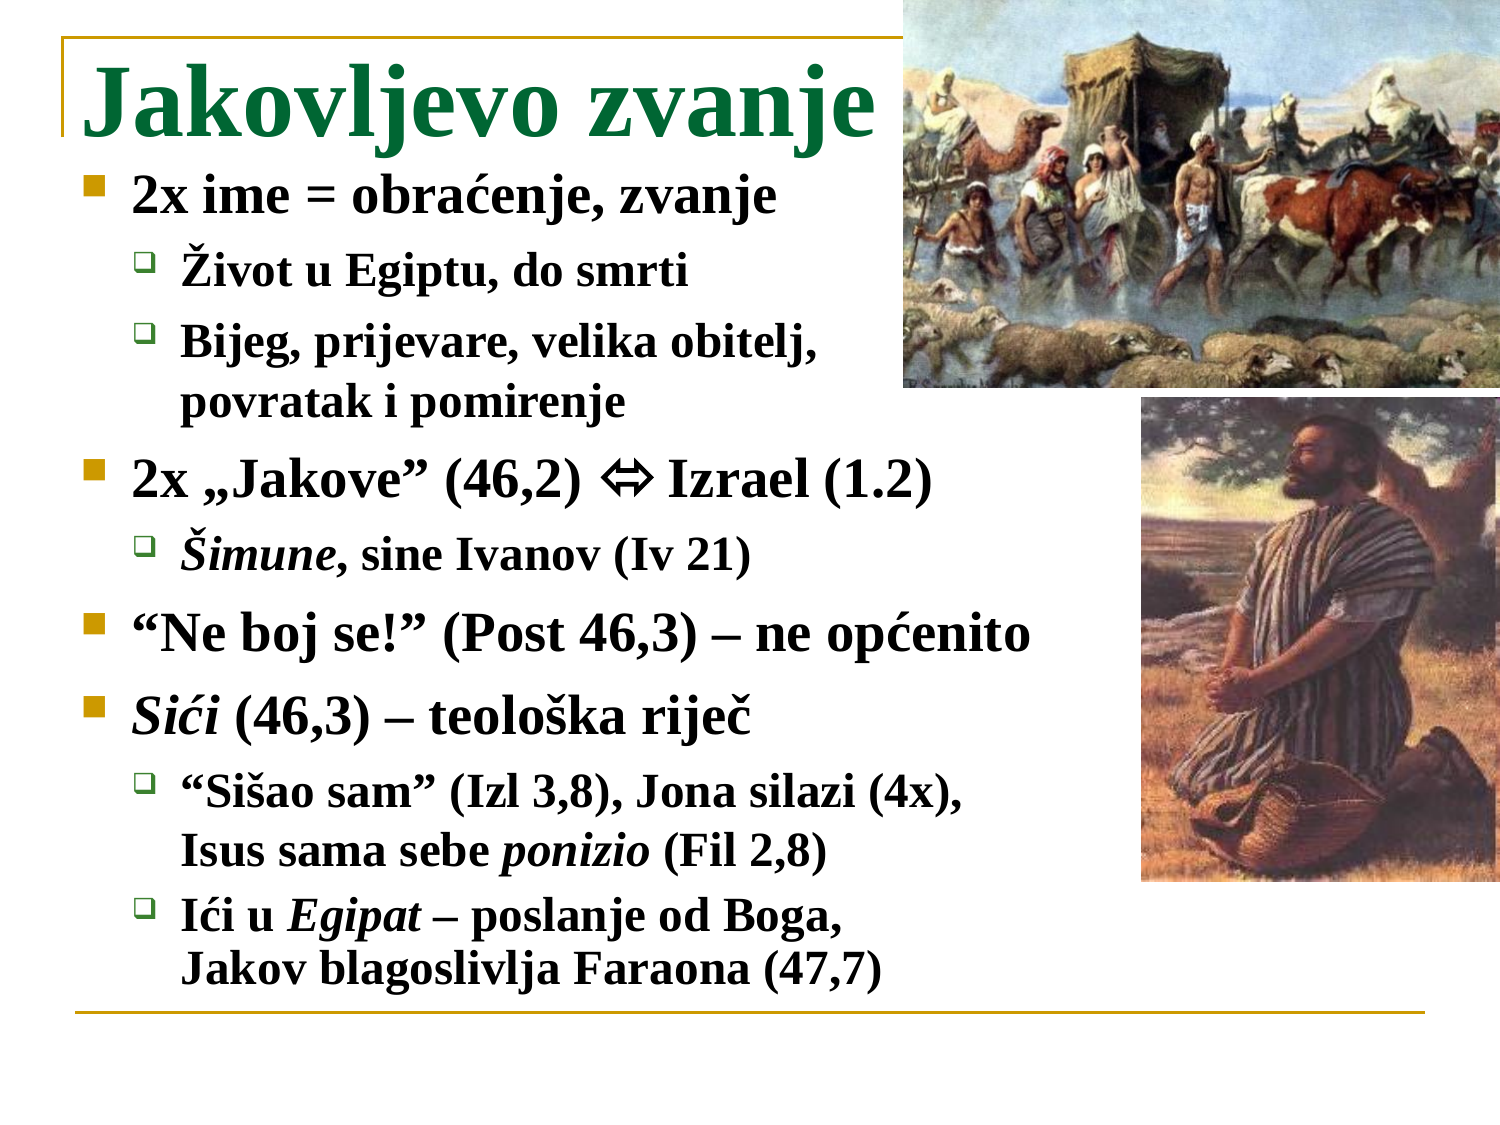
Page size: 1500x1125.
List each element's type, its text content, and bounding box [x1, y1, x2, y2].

picture [903, 0, 1500, 388]
picture [1141, 397, 1500, 882]
list 2x ime = obraćenje, zvanje Život u Egiptu, do smrti Bijeg, prijevare, velika obitelj, povratak i pomirenje 2x „Jakove” (46,2)  Izrael (1.2) Šimune, sine Ivanov (Iv 21) “Ne boj se!” (Post 46,3) – ne općenito Sići (46,3) – teološka riječ “Sišao sam” (Izl 3,8), Jona silazi (4x), Isus sama sebe ponizio (Fil 2,8) Ići u Egipat – poslanje od Boga, Jakov blagoslivlja Faraona (47,7) [65, 148, 1500, 1006]
title Jakovljevo zvanje [65, 24, 903, 148]
